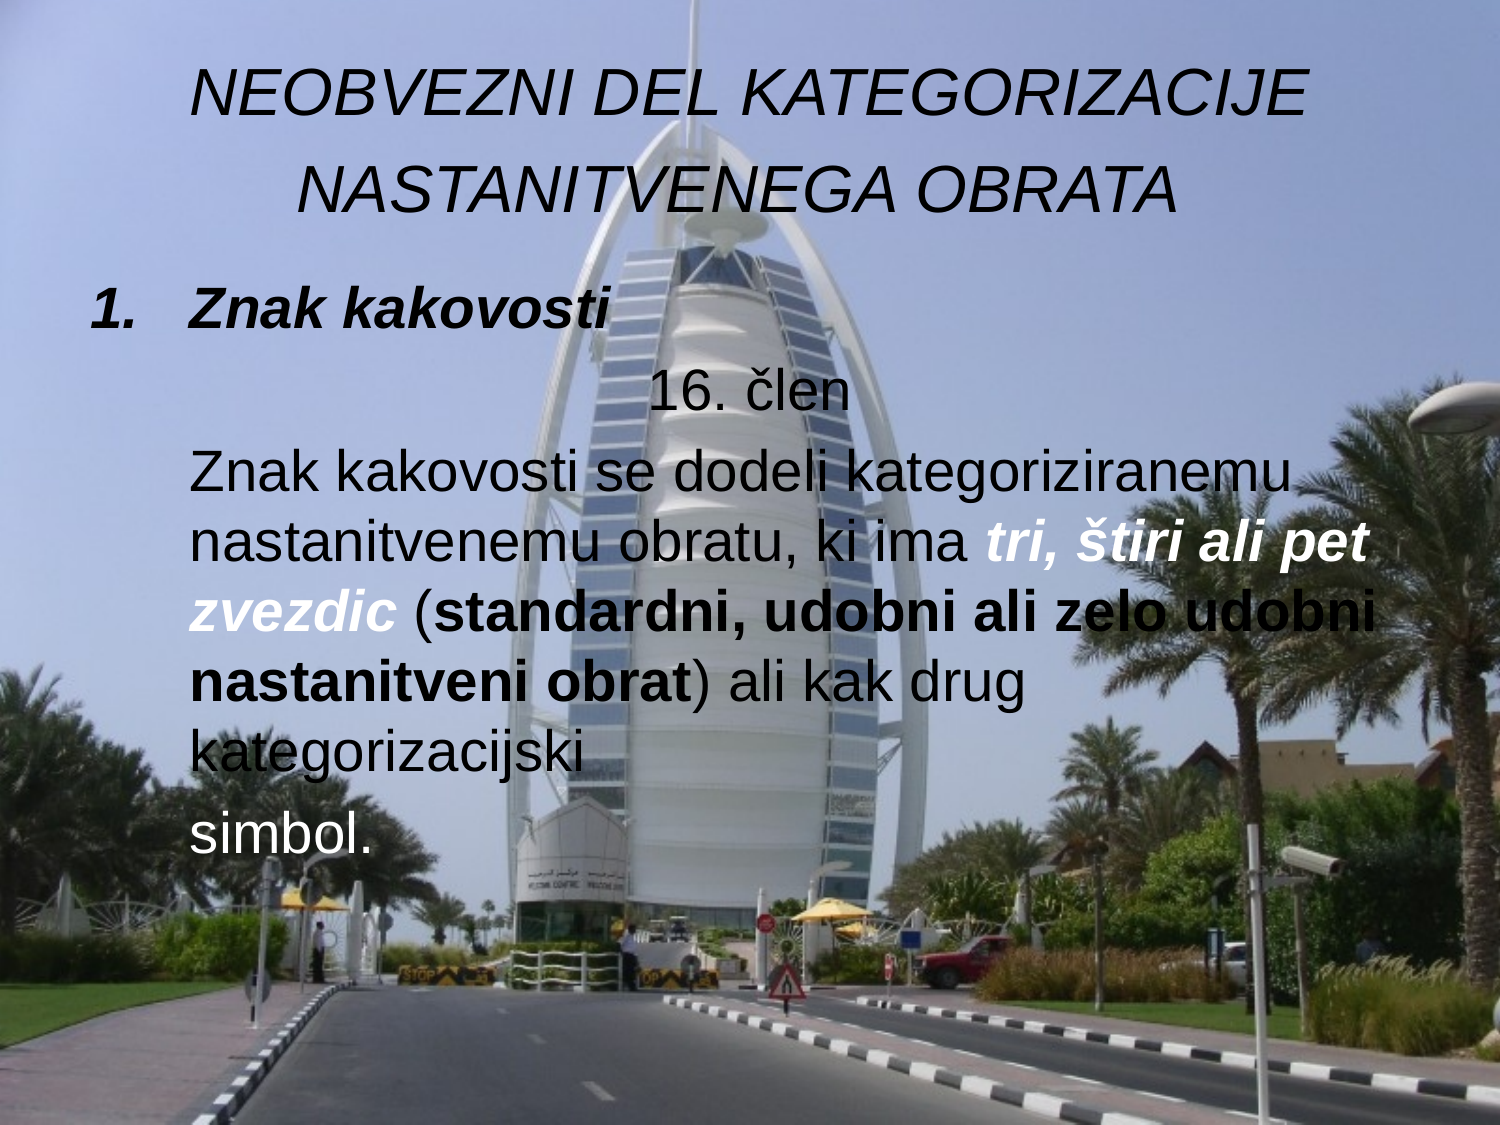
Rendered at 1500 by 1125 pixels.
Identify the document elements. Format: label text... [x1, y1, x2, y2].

list Znak kakovosti 16. člen Znak kakovosti se dodeli kategoriziranemu nastanitvenemu obratu, ki ima tri, štiri ali pet zvezdic (standardni, udobni ali zelo udobni nastanitveni obrat) ali kak drug kategorizacijski simbol. [75, 262, 1425, 1005]
picture [0, 0, 1500, 1125]
title NEOBVEZNI DEL KATEGORIZACIJE NASTANITVENEGA OBRATA [75, 45, 1425, 233]
